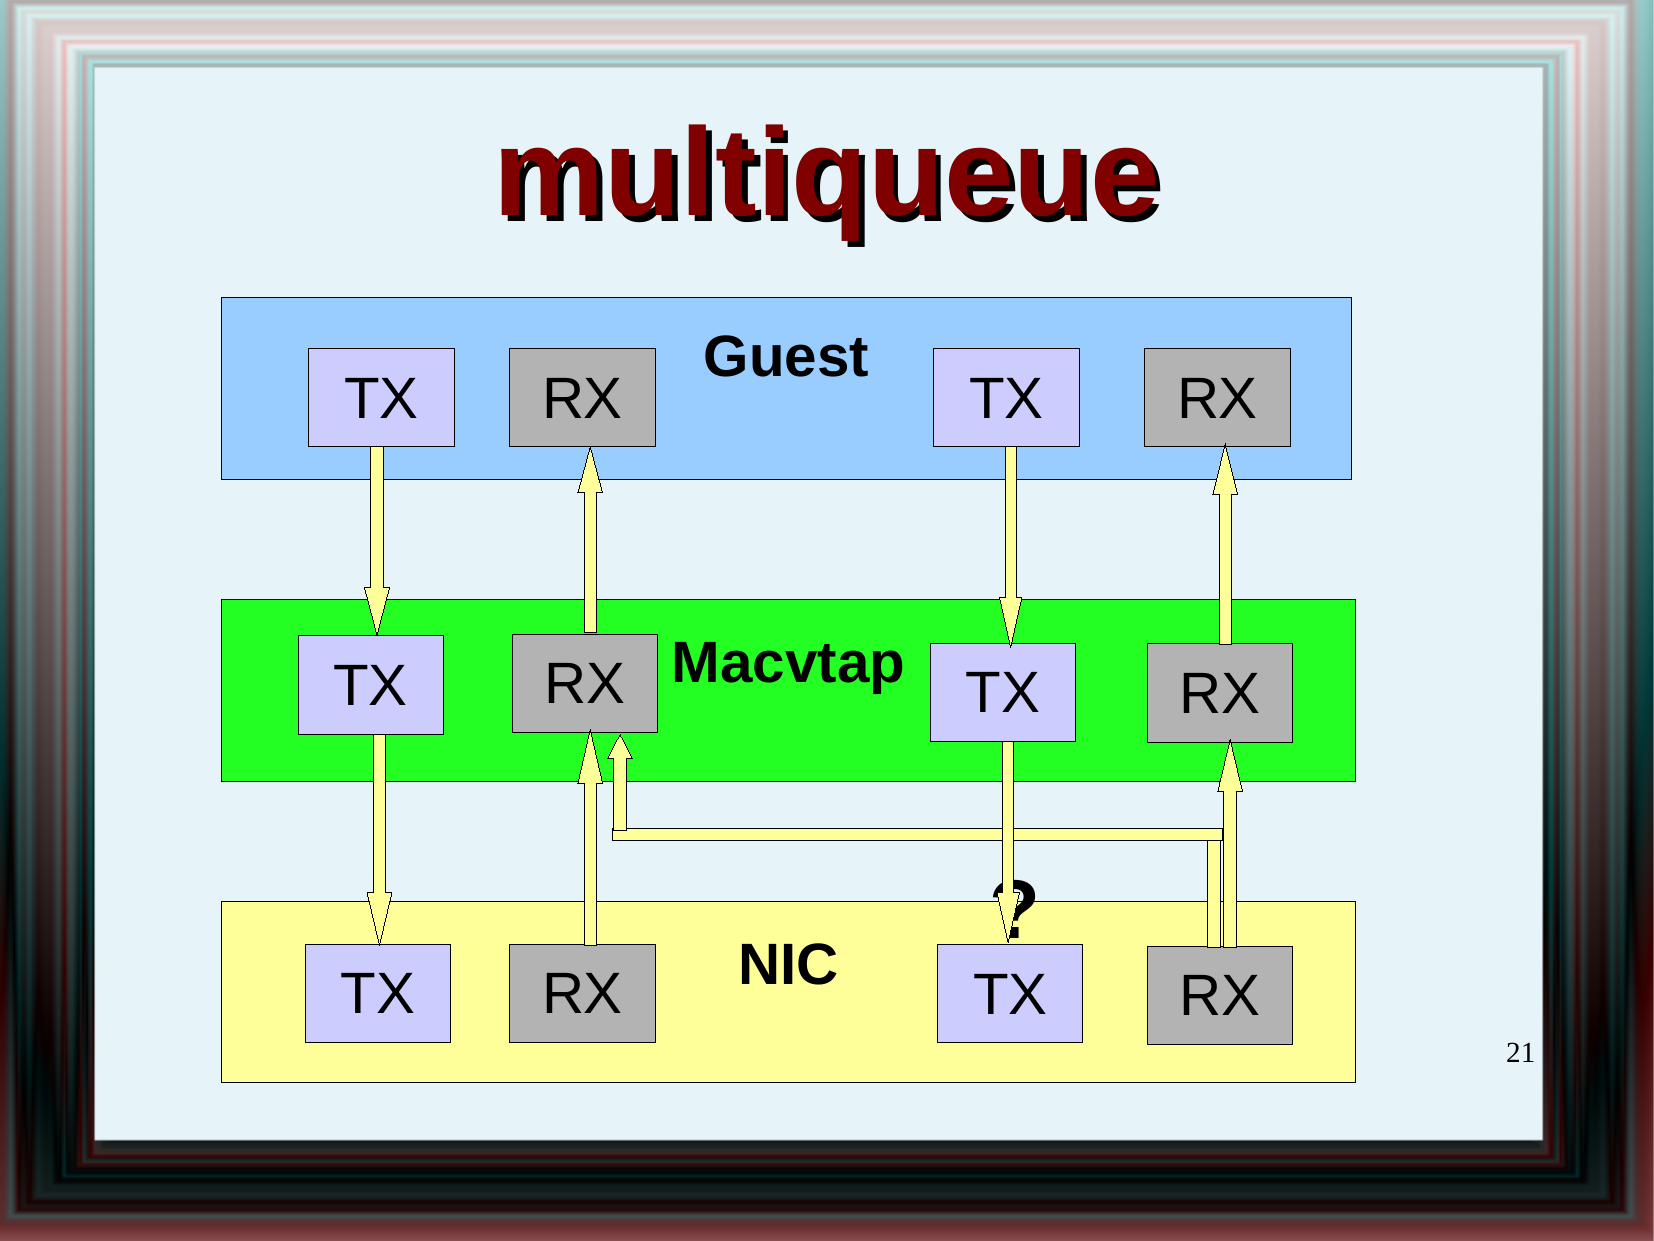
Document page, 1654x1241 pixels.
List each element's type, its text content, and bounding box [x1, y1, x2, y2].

text_box Macvtap [378, 599, 1009, 782]
text_box TX [298, 635, 444, 735]
picture [0, 0, 1654, 1241]
text_box RX [1147, 946, 1293, 1045]
text_box TX [930, 643, 1076, 742]
text_box TX [937, 944, 1083, 1043]
text_box Macvtap [1232, 599, 1356, 782]
text_box TX [933, 348, 1080, 447]
text_box Macvtap [221, 599, 376, 782]
text_box RX [509, 944, 656, 1043]
text_box RX [1147, 643, 1293, 743]
text_box RX [1144, 348, 1291, 447]
text_box [1212, 443, 1238, 645]
text_box Guest [221, 297, 1352, 480]
text_box [364, 446, 390, 635]
text_box RX [509, 348, 656, 447]
text_box [607, 734, 1243, 948]
text_box RX [512, 634, 658, 733]
text_box [577, 729, 603, 946]
text_box NIC [221, 901, 1356, 1083]
text_box [367, 734, 392, 946]
text_box ? [974, 855, 1089, 964]
title multiqueue [118, 95, 1536, 250]
text_box [577, 446, 603, 633]
text_box [999, 446, 1022, 648]
text_box TX [308, 348, 455, 447]
text_box TX [305, 944, 451, 1043]
text_box Macvtap [1012, 599, 1229, 782]
